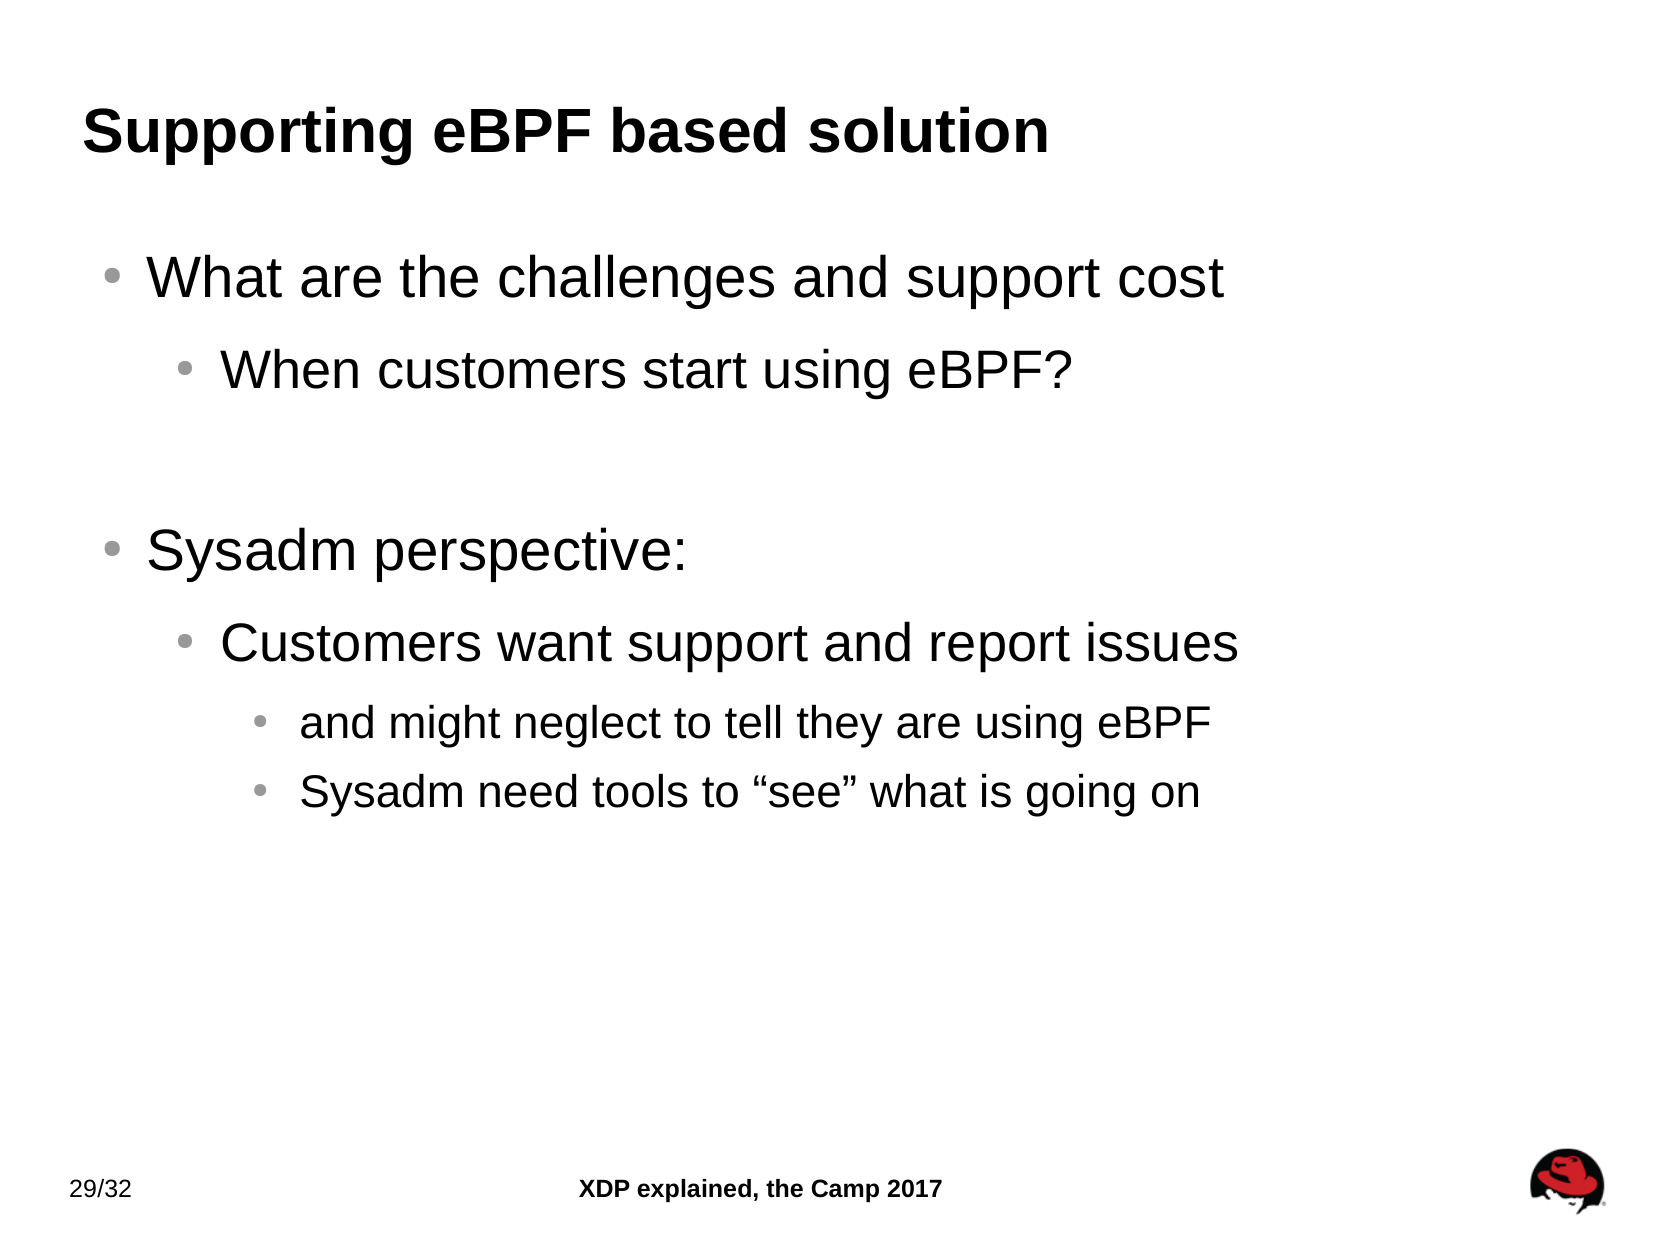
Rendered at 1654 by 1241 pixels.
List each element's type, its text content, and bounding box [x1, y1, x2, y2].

list What are the challenges and support cost When customers start using eBPF? Sysadm perspective: Customers want support and report issues and might neglect to tell they are using eBPF Sysadm need tools to “see” what is going on [86, 244, 1575, 1039]
title Supporting eBPF based solution [82, 37, 1571, 226]
picture [1529, 1146, 1612, 1224]
